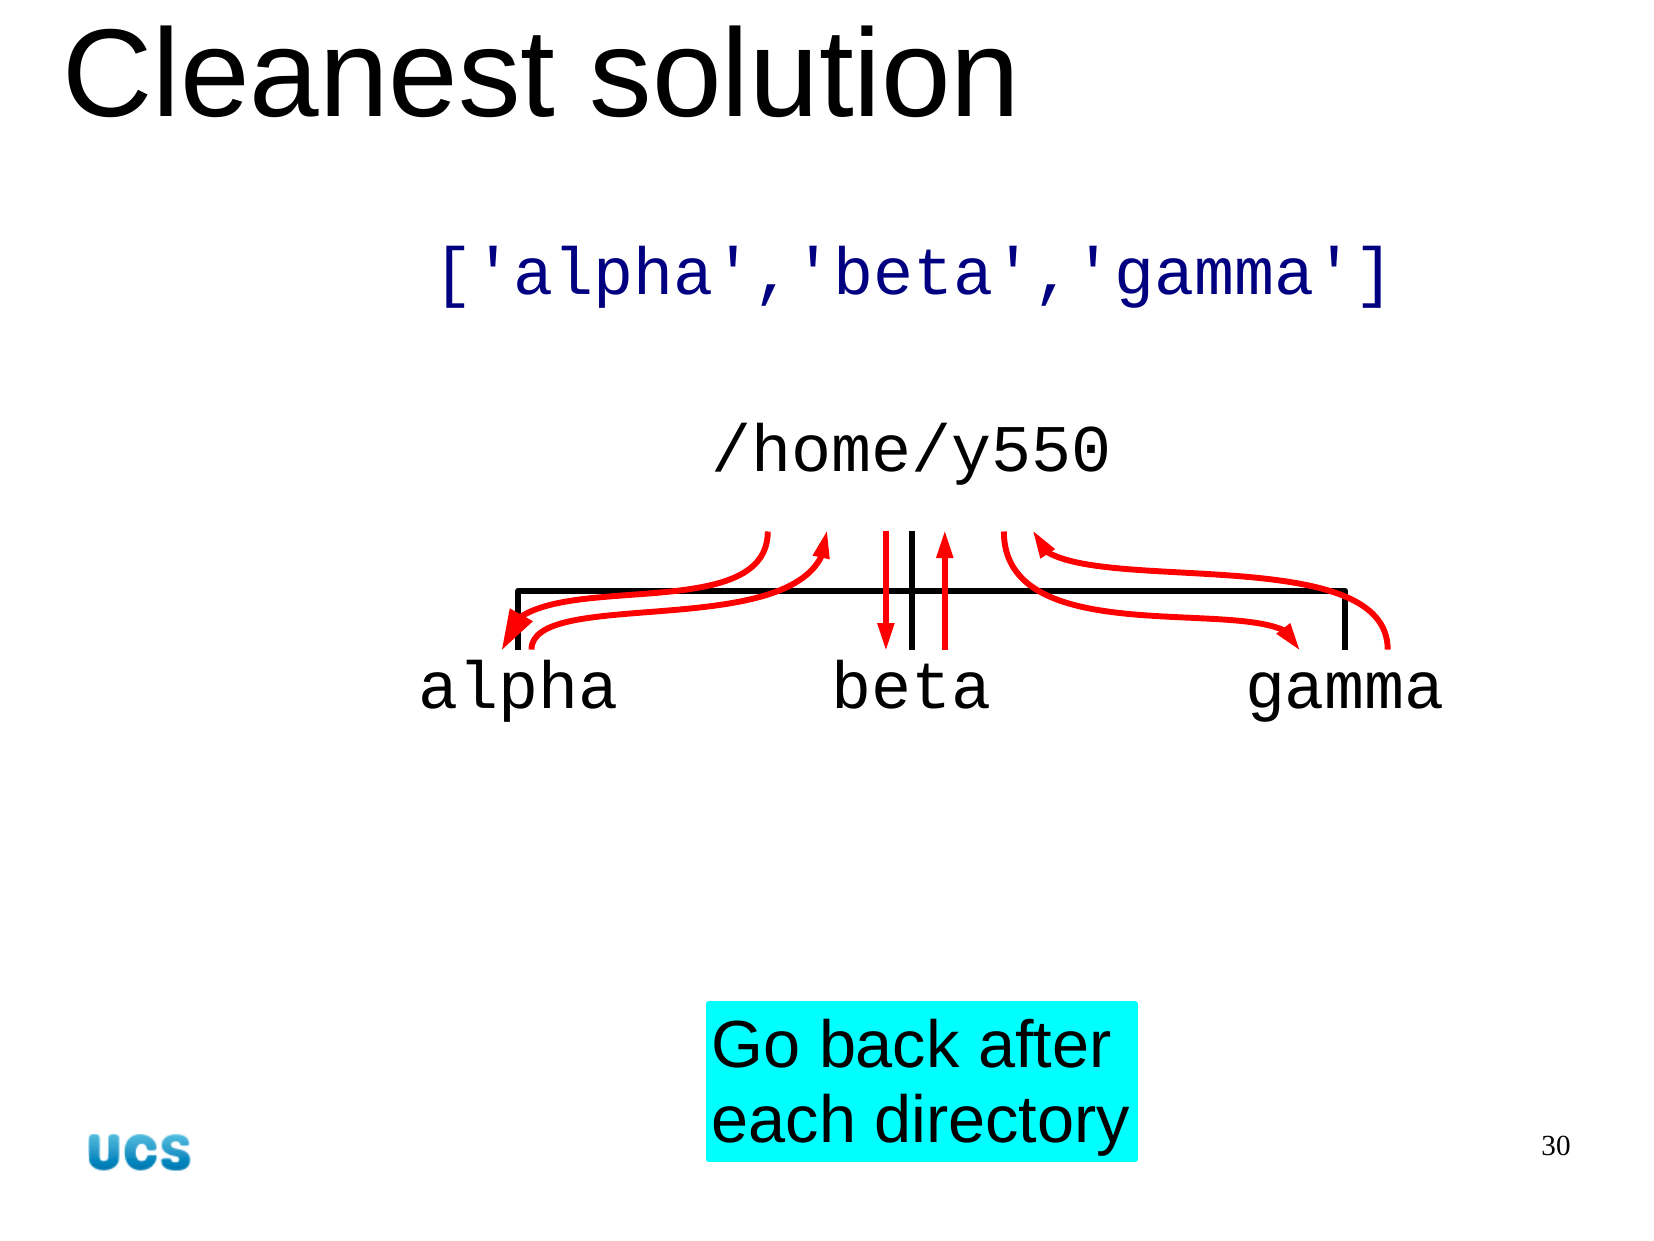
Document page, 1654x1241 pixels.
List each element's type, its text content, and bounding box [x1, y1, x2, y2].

text_box Cleanest solution [59, 0, 1025, 146]
text_box Go back after each directory [708, 1003, 1135, 1160]
text_box ['alpha','beta','gamma'] [431, 236, 1398, 318]
text_box gamma [1242, 649, 1449, 732]
text_box alpha [415, 649, 622, 732]
picture [88, 1133, 191, 1172]
text_box /home/y550 [708, 413, 1115, 532]
text_box beta [828, 649, 995, 732]
